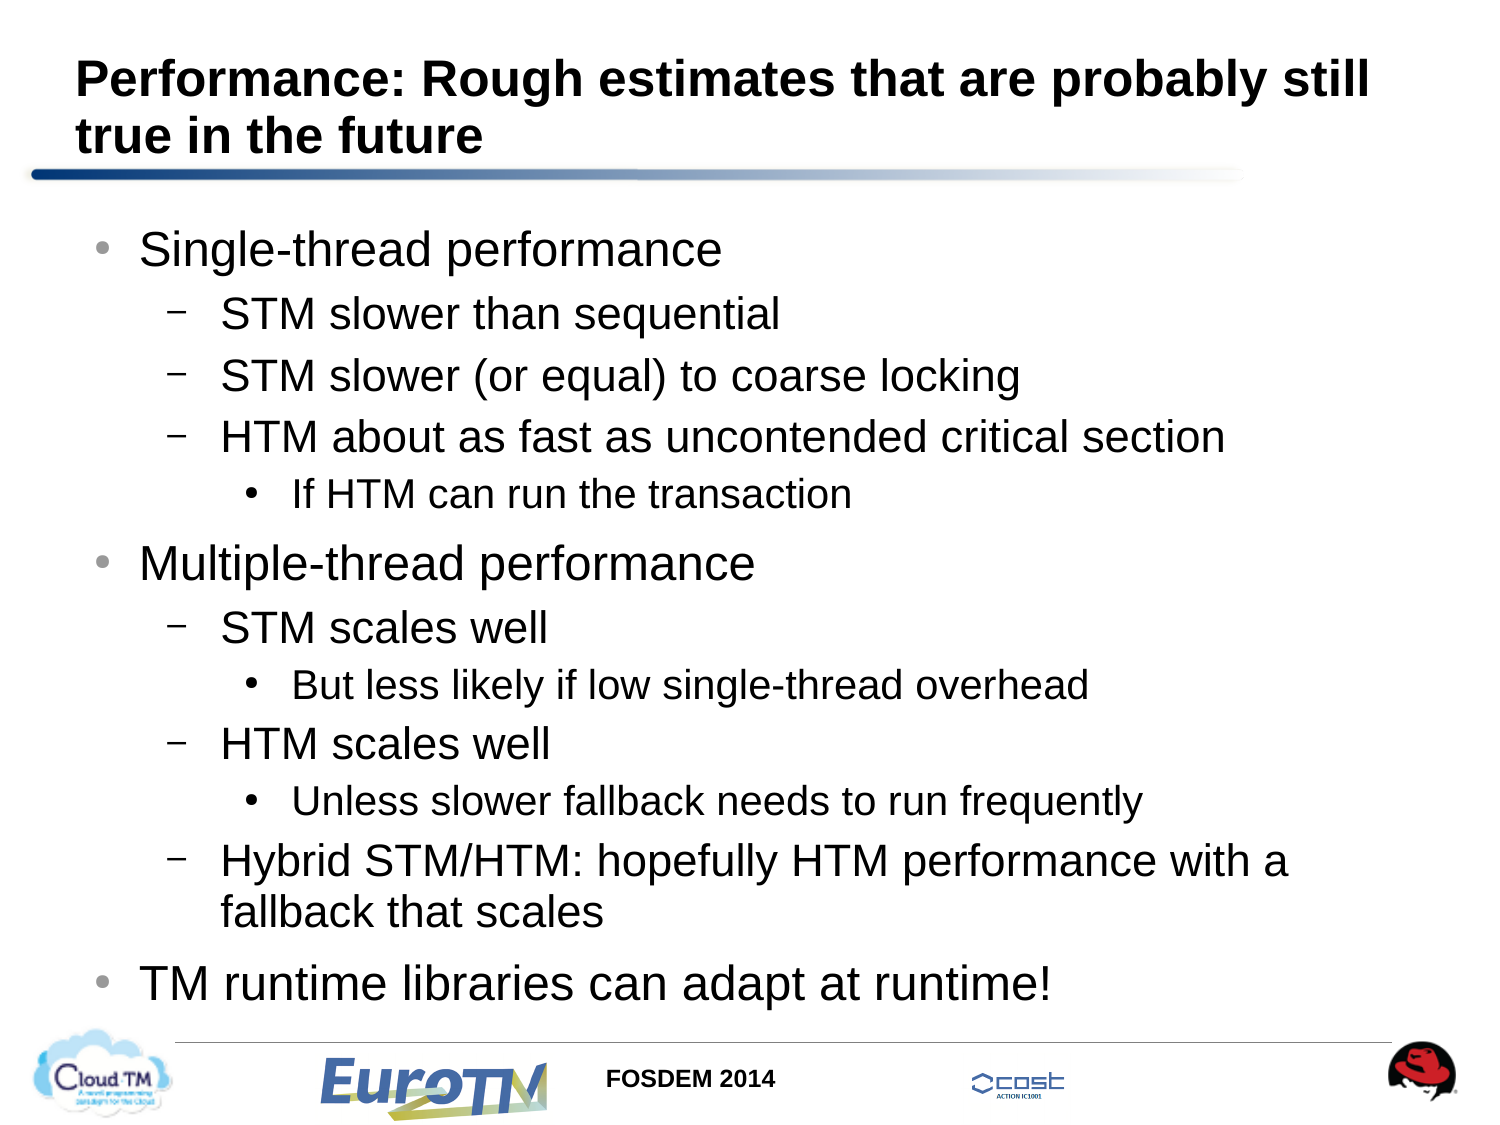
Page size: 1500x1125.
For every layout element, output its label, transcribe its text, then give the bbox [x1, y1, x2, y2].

picture [29, 1025, 175, 1120]
title Performance: Rough estimates that are probably still true in the future [75, 22, 1425, 193]
picture [315, 1053, 555, 1125]
picture [16, 160, 75, 189]
picture [1387, 1039, 1463, 1110]
list Single-thread performance STM slower than sequential STM slower (or equal) to coarse locking HTM about as fast as uncontended critical section If HTM can run the transaction Multiple-thread performance STM scales well But less likely if low single-thread overhead HTM scales well Unless slower fallback needs to run frequently Hybrid STM/HTM: hopefully HTM performance with a fallback that scales TM runtime libraries can adapt at runtime! [78, 222, 1429, 1013]
